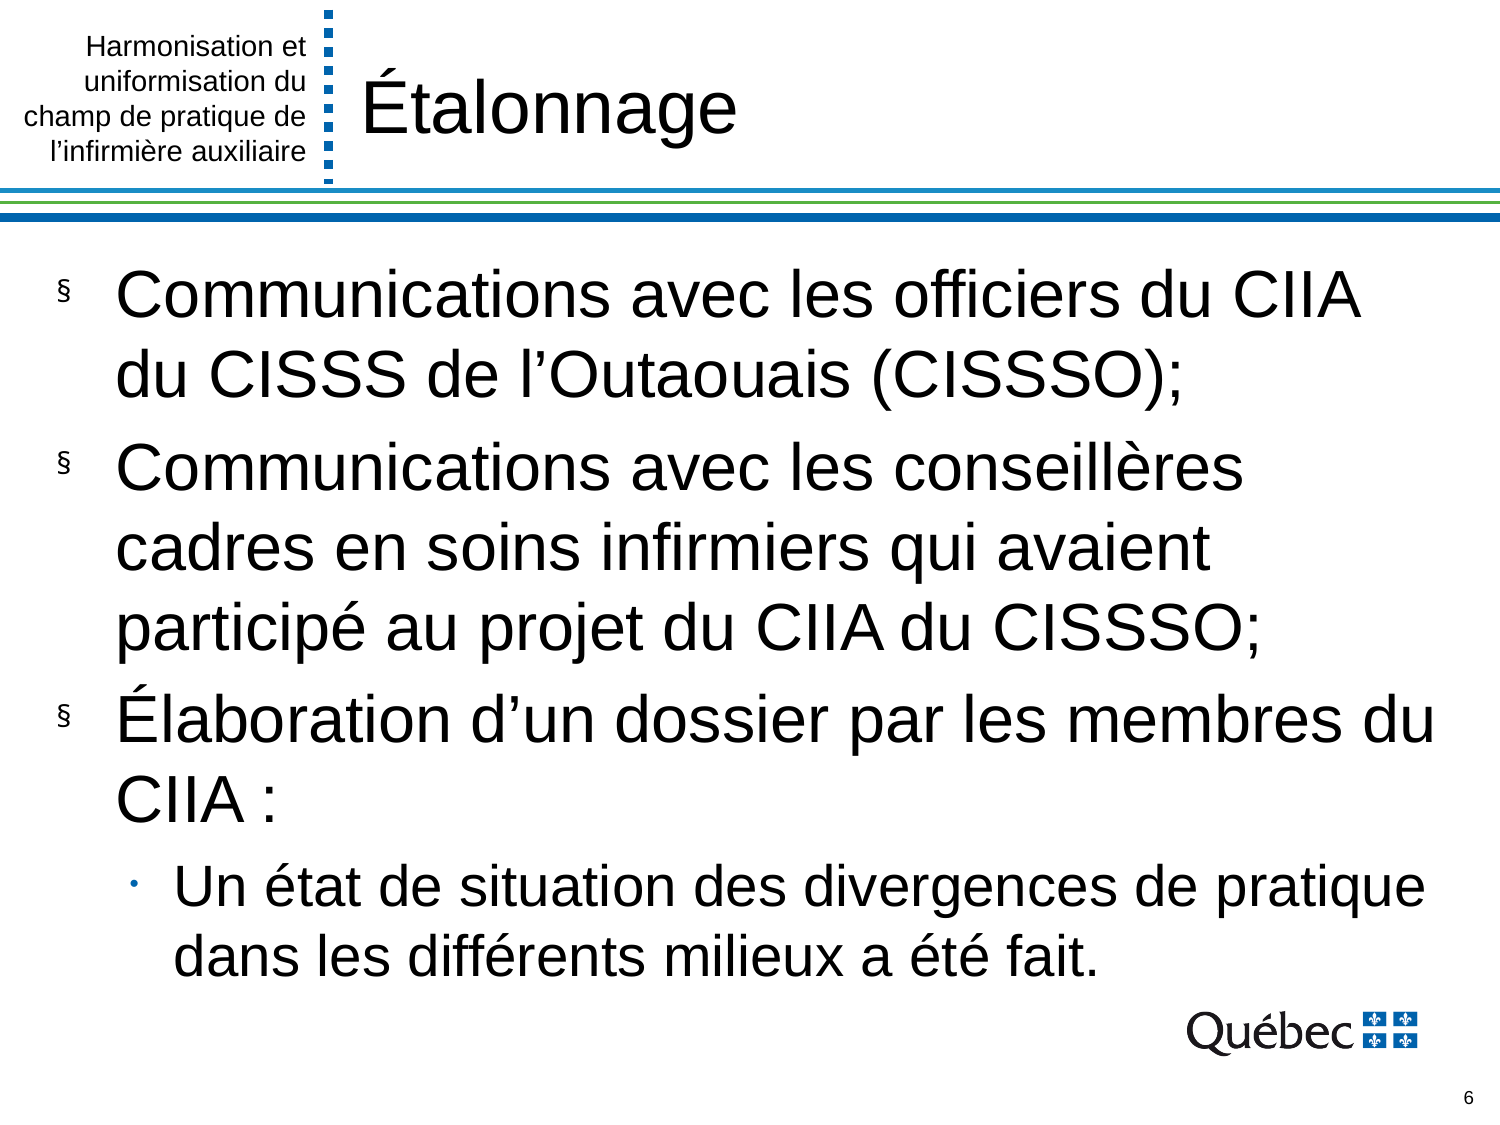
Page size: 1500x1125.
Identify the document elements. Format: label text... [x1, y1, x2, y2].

text_box Communications avec les officiers du CIIA du CISSS de l’Outaouais (CISSSO); Communications avec les conseillères cadres en soins infirmiers qui avaient participé au projet du CIIA du CISSSO; Élaboration d’un dossier par les membres du CIIA : Un état de situation des divergences de pratique dans les différents milieux a été fait. [41, 243, 1459, 988]
text_box Étalonnage [348, 11, 1489, 188]
picture [1163, 987, 1441, 1072]
text_box Harmonisation et uniformisation du champ de pratique de l’infirmière auxiliaire [5, 0, 319, 195]
text_box Étalonnage [348, 193, 1489, 197]
text_box <numéro> [1449, 1078, 1500, 1125]
